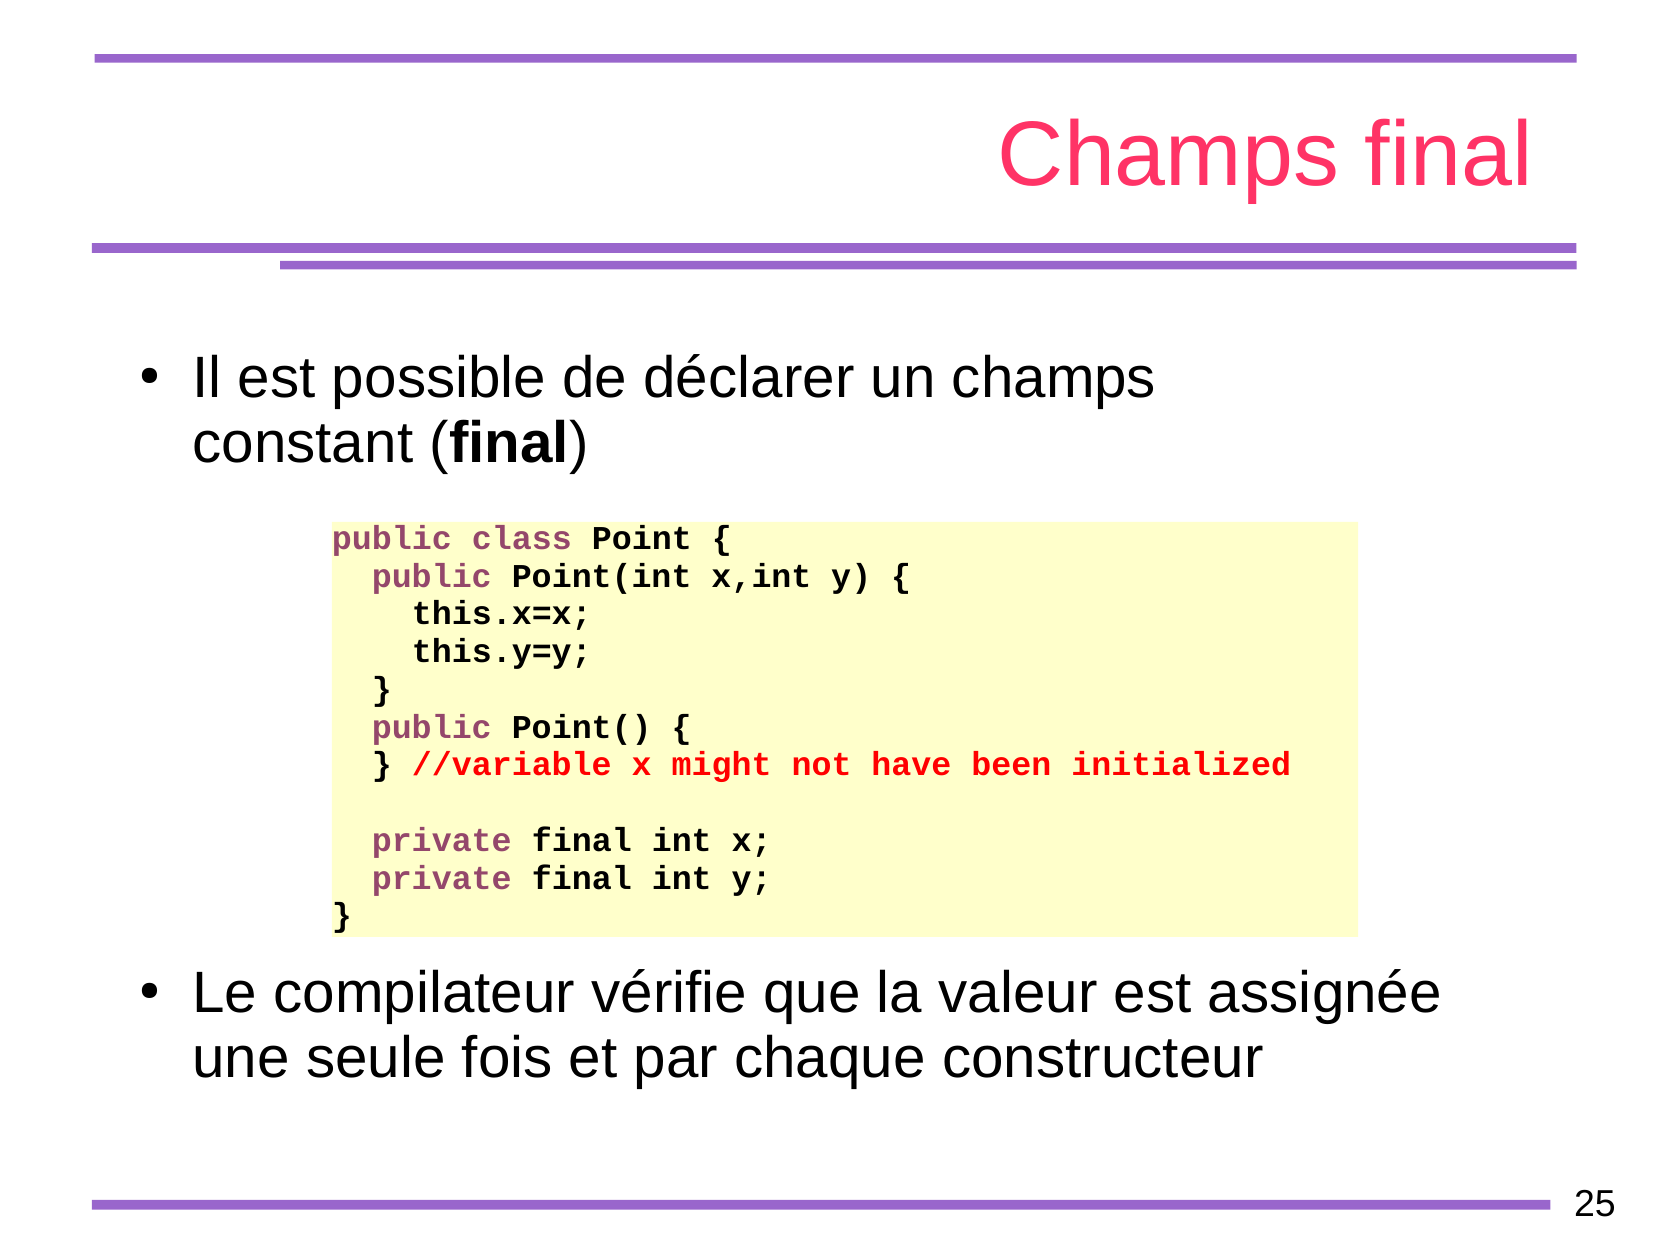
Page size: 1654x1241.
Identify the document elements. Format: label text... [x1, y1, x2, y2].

text_box public class Point { public Point(int x,int y) { this.x=x; this.y=y; } public Point() { } //variable x might not have been initialized private final int x; private final int y; } [331, 521, 1359, 937]
list Il est possible de déclarer un champs constant (final) Le compilateur vérifie que la valeur est assignée une seule fois et par chaque constructeur [121, 344, 1534, 1127]
title Champs final [121, 49, 1534, 257]
